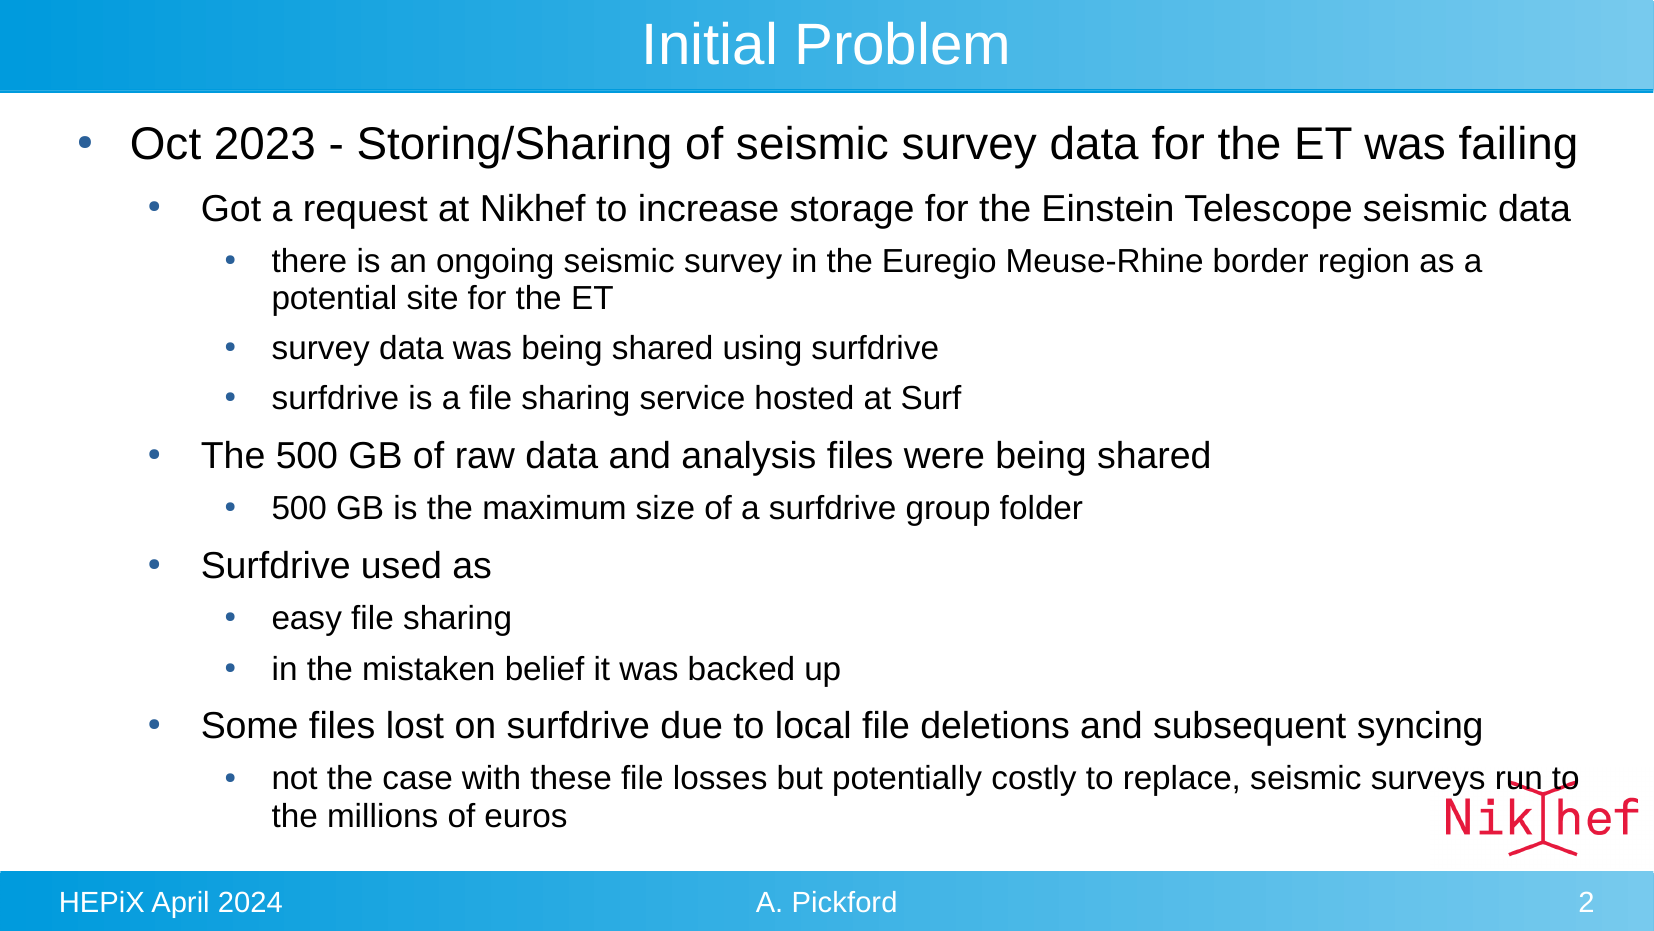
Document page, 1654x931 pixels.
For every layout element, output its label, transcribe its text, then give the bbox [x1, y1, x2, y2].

picture [1430, 767, 1654, 869]
title Initial Problem [59, 0, 1595, 89]
list Oct 2023 - Storing/Sharing of seismic survey data for the ET was failing Got a request at Nikhef to increase storage for the Einstein Telescope seismic data there is an ongoing seismic survey in the Euregio Meuse-Rhine border region as a potential site for the ET survey data was being shared using surfdrive surfdrive is a file sharing service hosted at Surf The 500 GB of raw data and analysis files were being shared 500 GB is the maximum size of a surfdrive group folder Surfdrive used as easy file sharing in the mistaken belief it was backed up Some files lost on surfdrive due to local file deletions and subsequent syncing not the case with these file losses but potentially costly to replace, seismic surveys run to the millions of euros [59, 118, 1595, 857]
